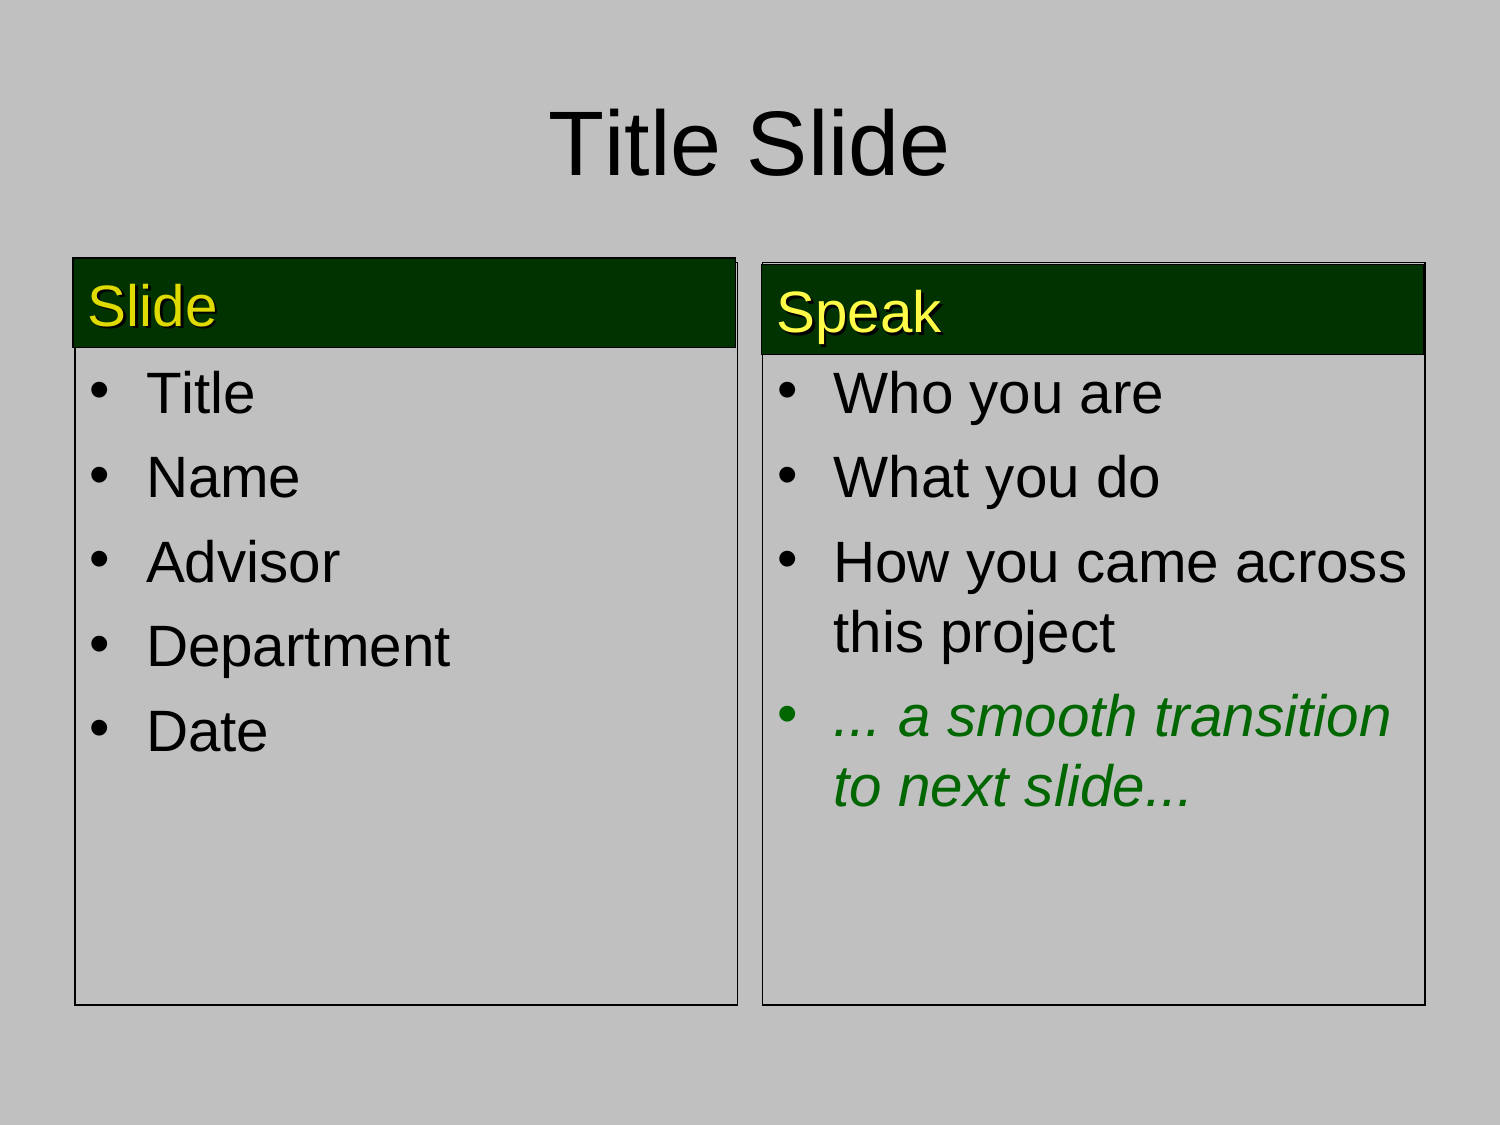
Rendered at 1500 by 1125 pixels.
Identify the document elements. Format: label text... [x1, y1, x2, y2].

text_box Slide [73, 257, 736, 348]
list Who you are What you do How you came across this project ... a smooth transition to next slide... [762, 262, 1426, 1006]
title Title Slide [75, 45, 1426, 233]
list Title Name Advisor Department Date [75, 262, 738, 1006]
text_box Speak [761, 264, 1424, 355]
